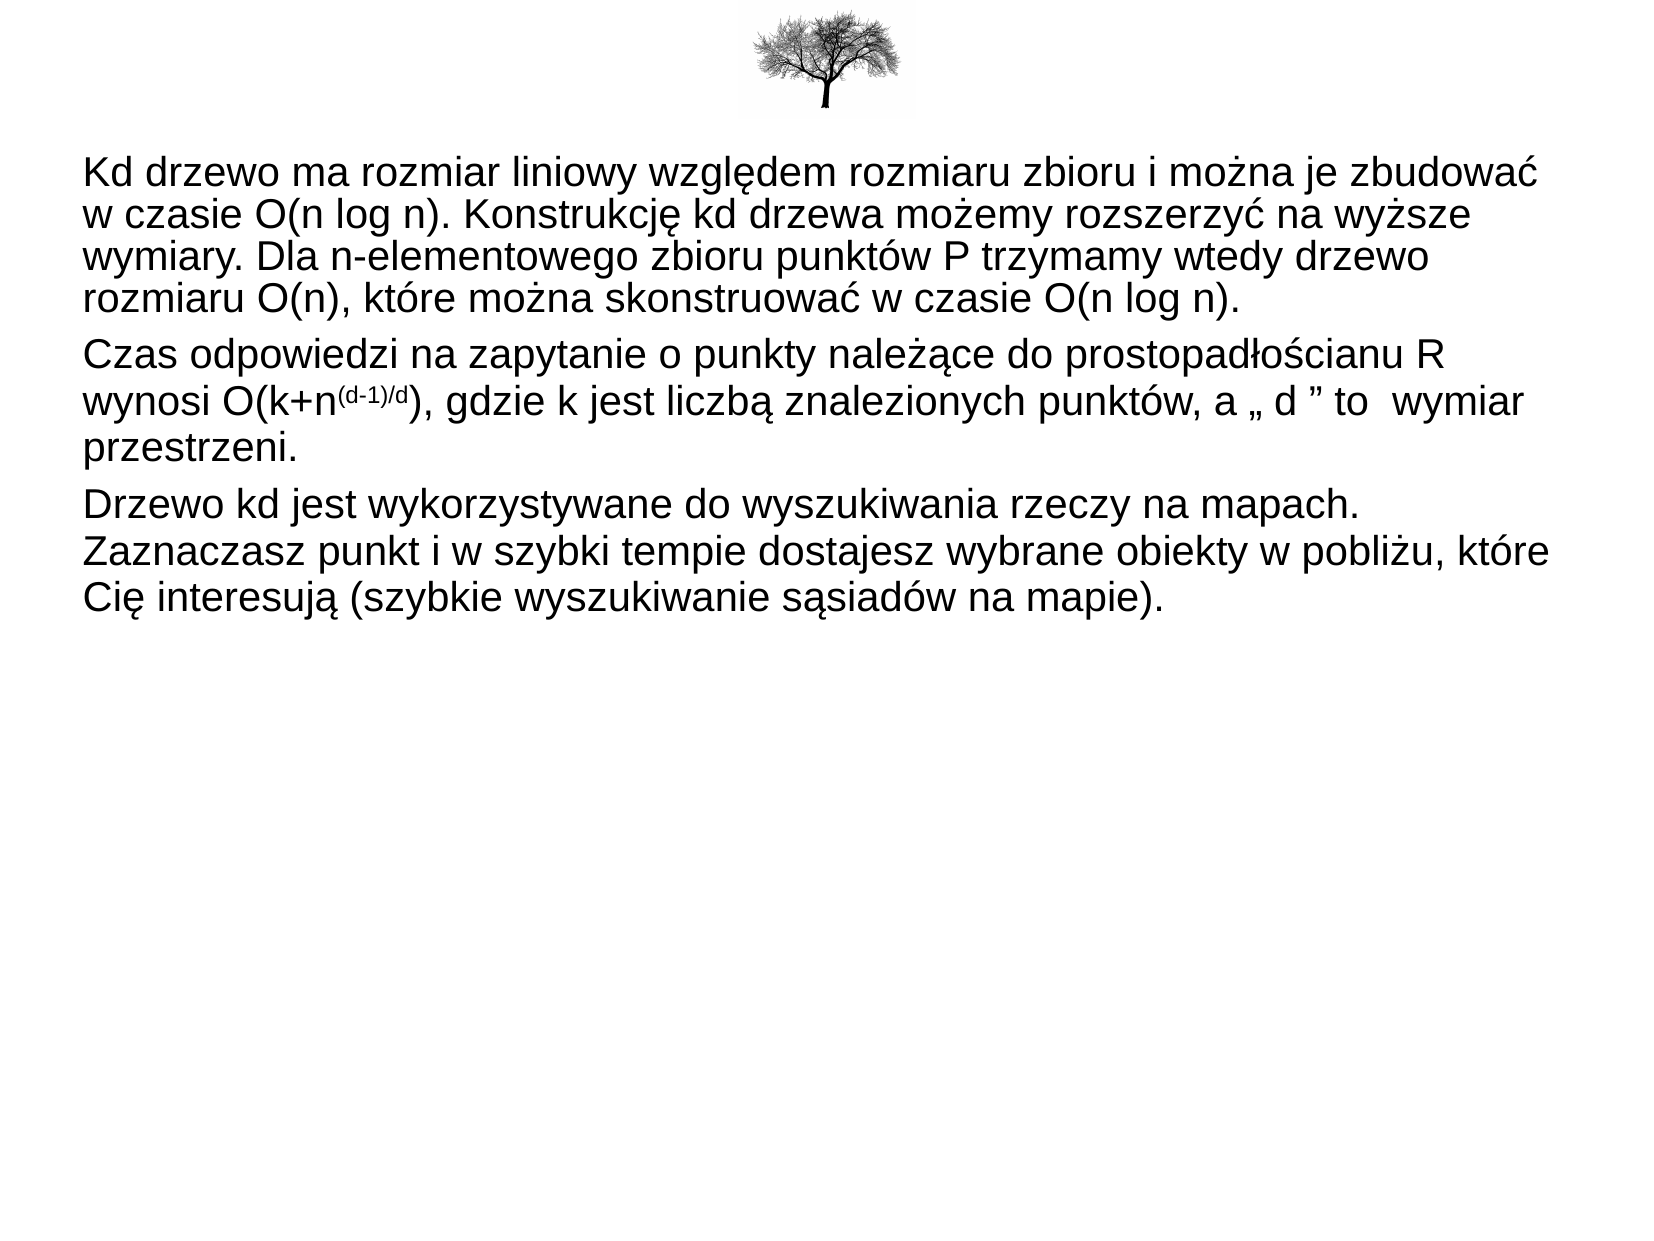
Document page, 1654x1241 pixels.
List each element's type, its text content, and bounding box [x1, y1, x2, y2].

picture [738, 0, 916, 119]
list Kd drzewo ma rozmiar liniowy względem rozmiaru zbioru i można je zbudować w czasie O(n log n). Konstrukcję kd drzewa możemy rozszerzyć na wyższe wymiary. Dla n-elementowego zbioru punktów P trzymamy wtedy drzewo rozmiaru O(n), które można skonstruować w czasie O(n log n). Czas odpowiedzi na zapytanie o punkty należące do prostopadłościanu R wynosi O(k+n(d-1)/d), gdzie k jest liczbą znalezionych punktów, a „ d ” to wymiar przestrzeni. Drzewo kd jest wykorzystywane do wyszukiwania rzeczy na mapach. Zaznaczasz punkt i w szybki tempie dostajesz wybrane obiekty w pobliżu, które Cię interesują (szybkie wyszukiwanie sąsiadów na mapie). [82, 153, 1571, 1170]
